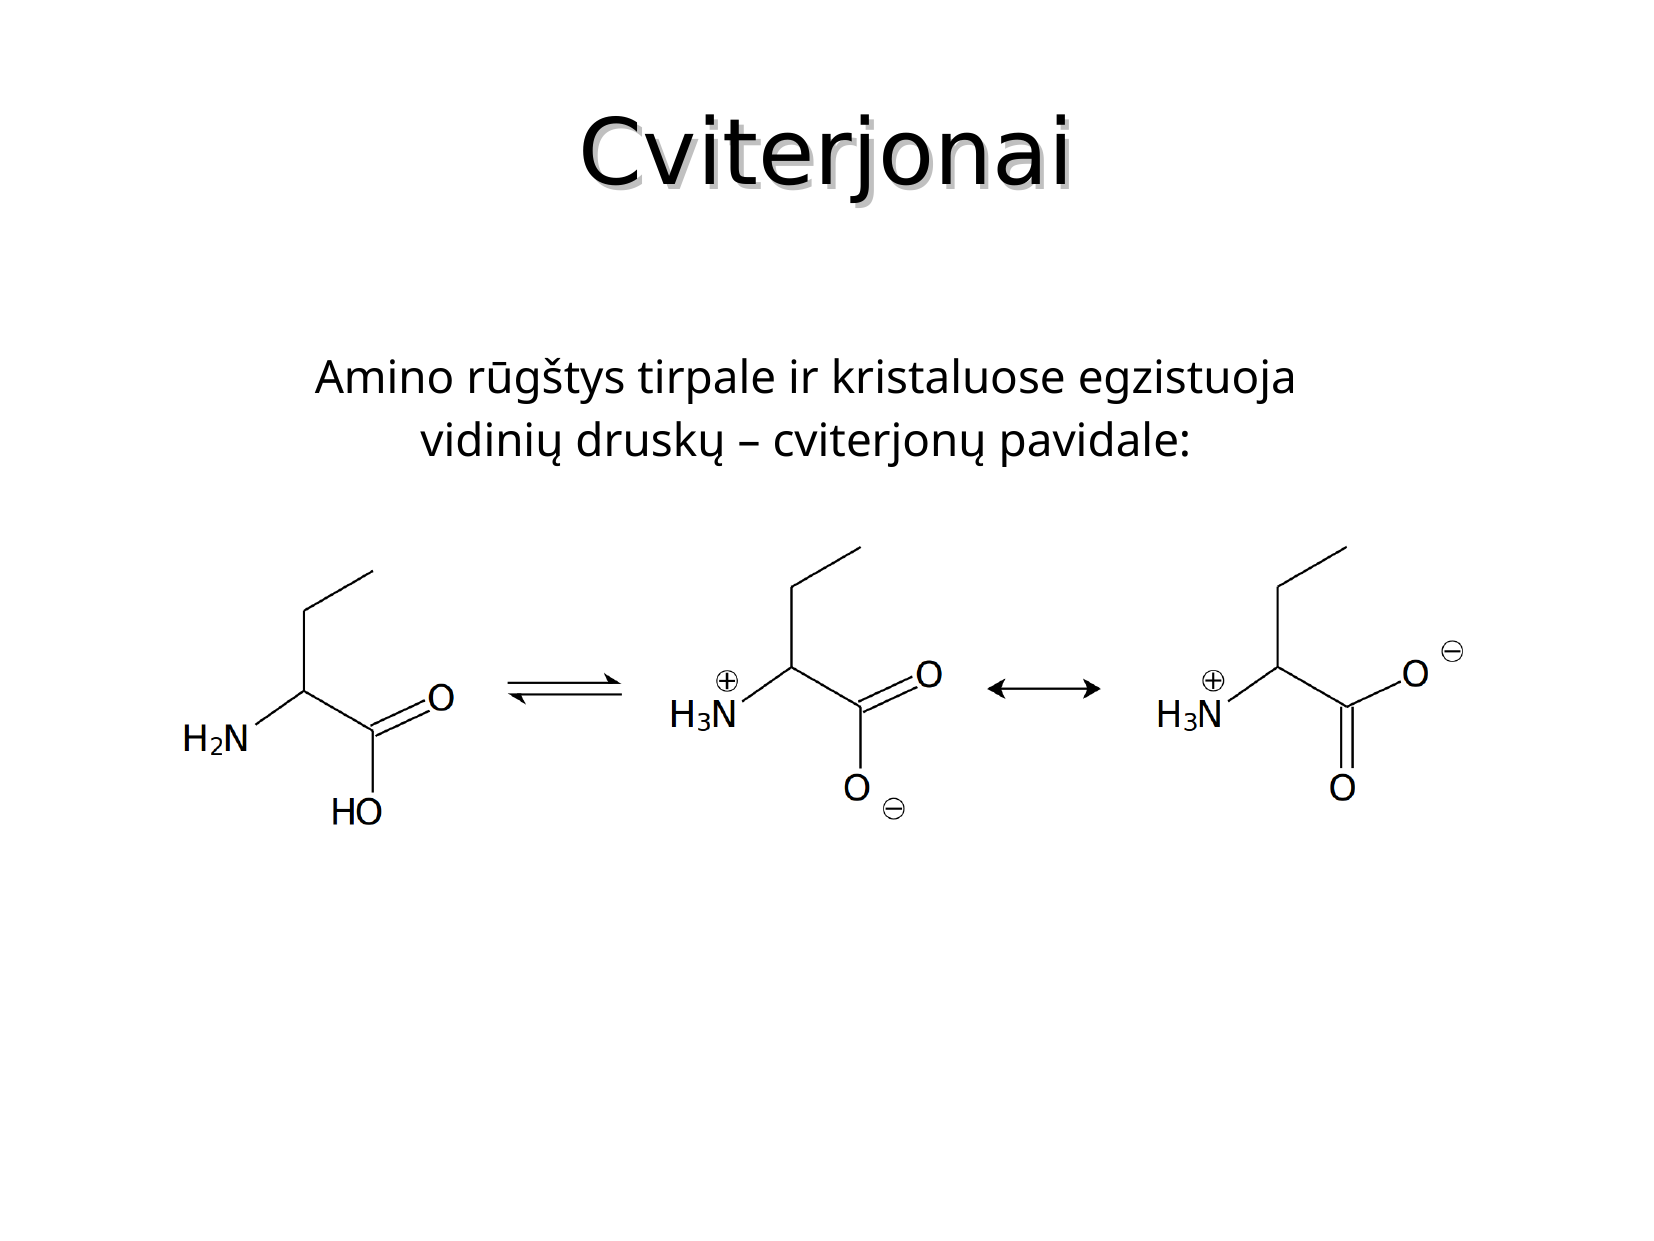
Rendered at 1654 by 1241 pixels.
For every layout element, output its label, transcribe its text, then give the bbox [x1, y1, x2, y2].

text_box Amino rūgštys tirpale ir kristaluose egzistuoja vidinių druskų – cviterjonų pavidale: [300, 337, 1362, 475]
title Cviterjonai [82, 56, 1571, 250]
picture [184, 545, 1463, 826]
